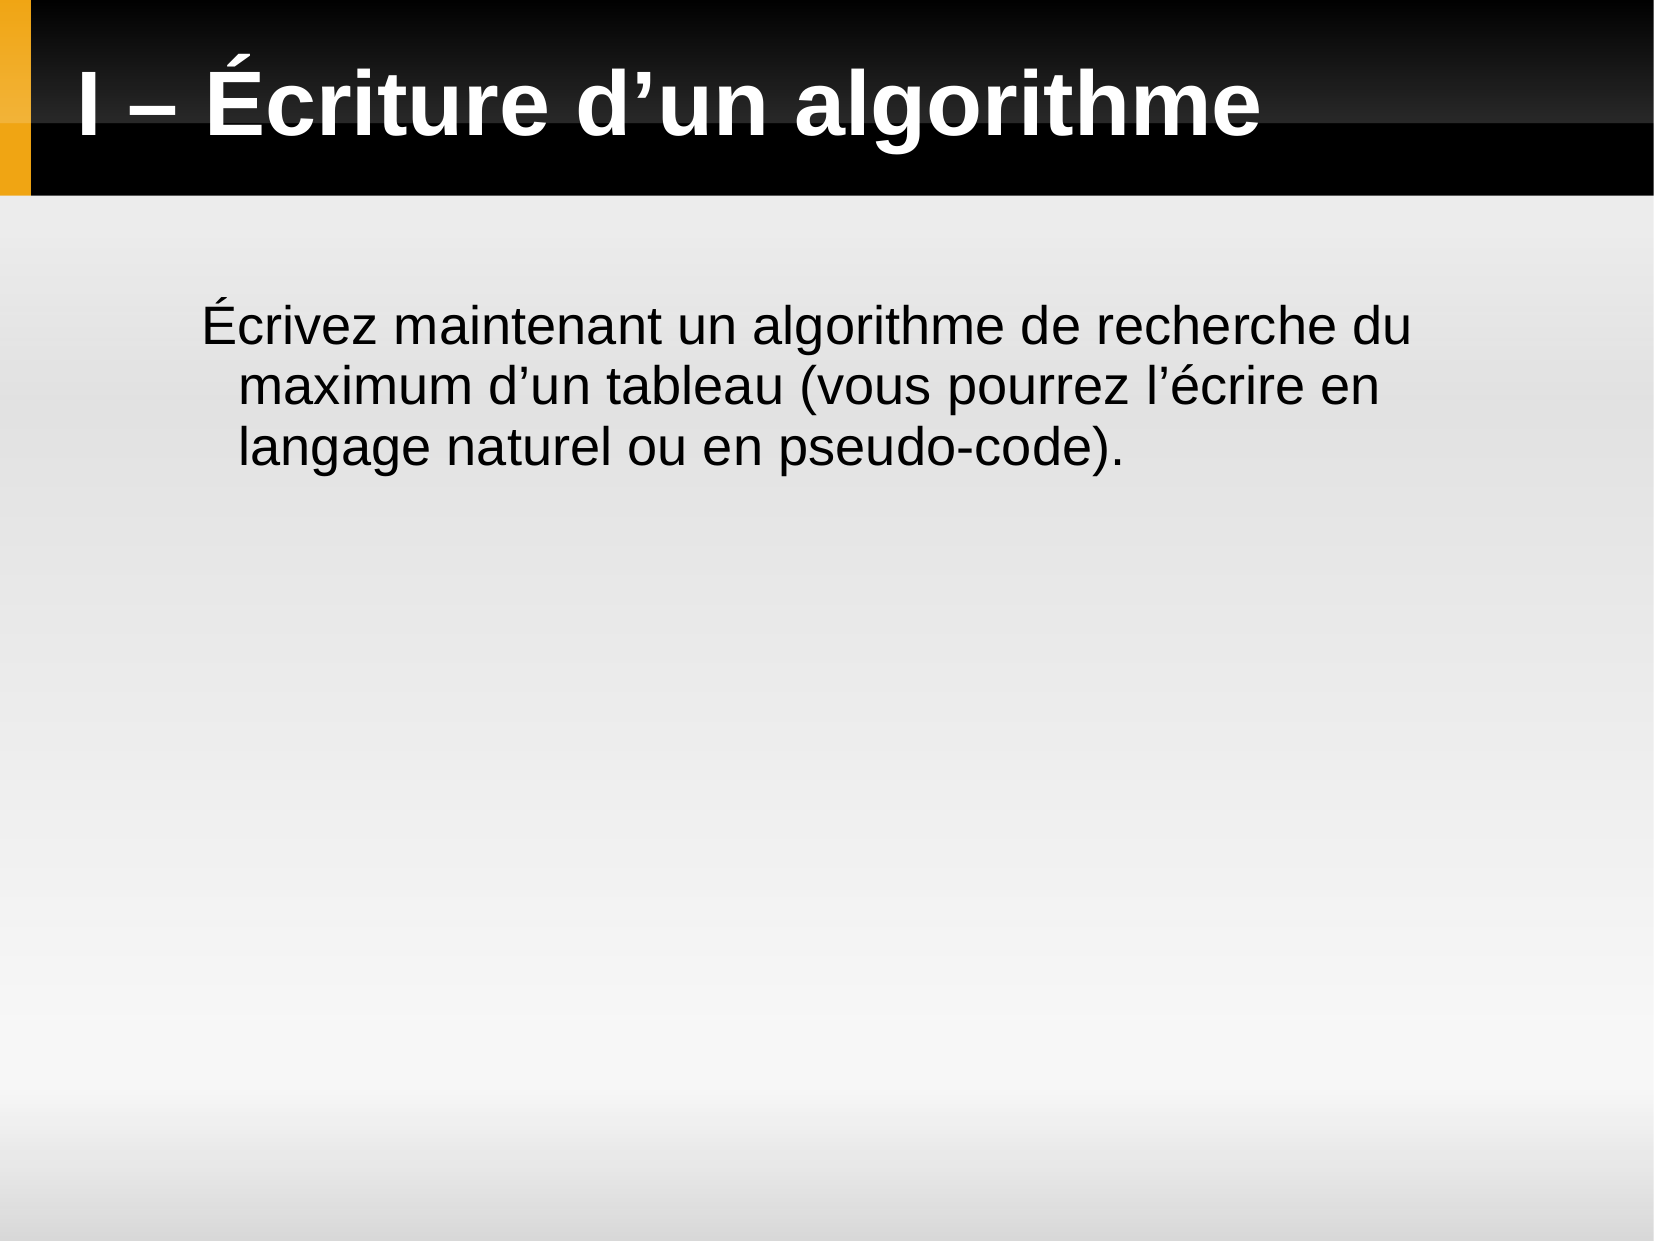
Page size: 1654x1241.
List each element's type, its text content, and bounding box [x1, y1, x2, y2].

list Écrivez maintenant un algorithme de recherche du maximum d’un tableau (vous pourrez l’écrire en langage naturel ou en pseudo-code). [88, 295, 1577, 1039]
picture [0, 0, 1654, 1241]
title I – Écriture d’un algorithme [76, 0, 1565, 208]
